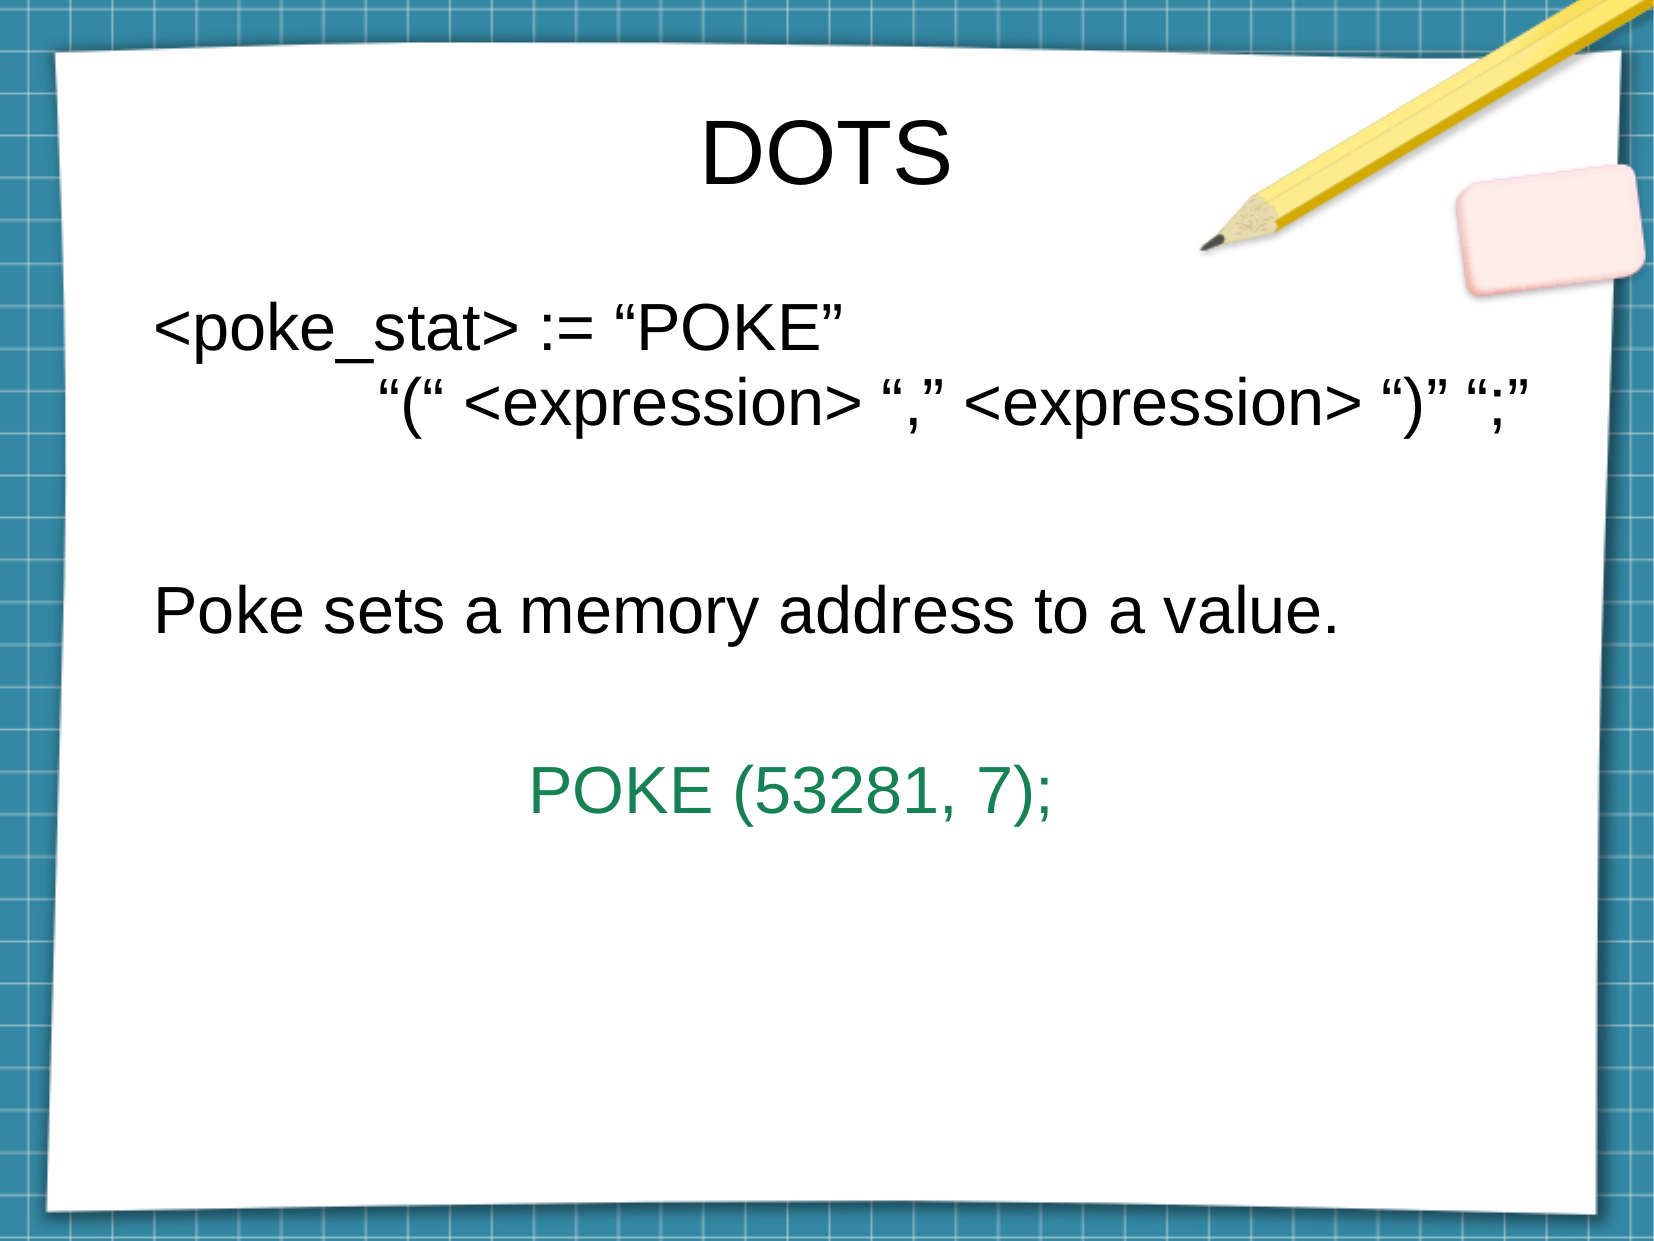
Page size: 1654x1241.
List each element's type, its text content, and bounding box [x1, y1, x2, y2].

list <poke_stat> := “POKE” “(“ <expression> “,” <expression> “)” “;” Poke sets a memory address to a value. POKE (53281, 7); [82, 290, 1571, 1010]
picture [0, 0, 1654, 1241]
title DOTS [82, 49, 1571, 257]
